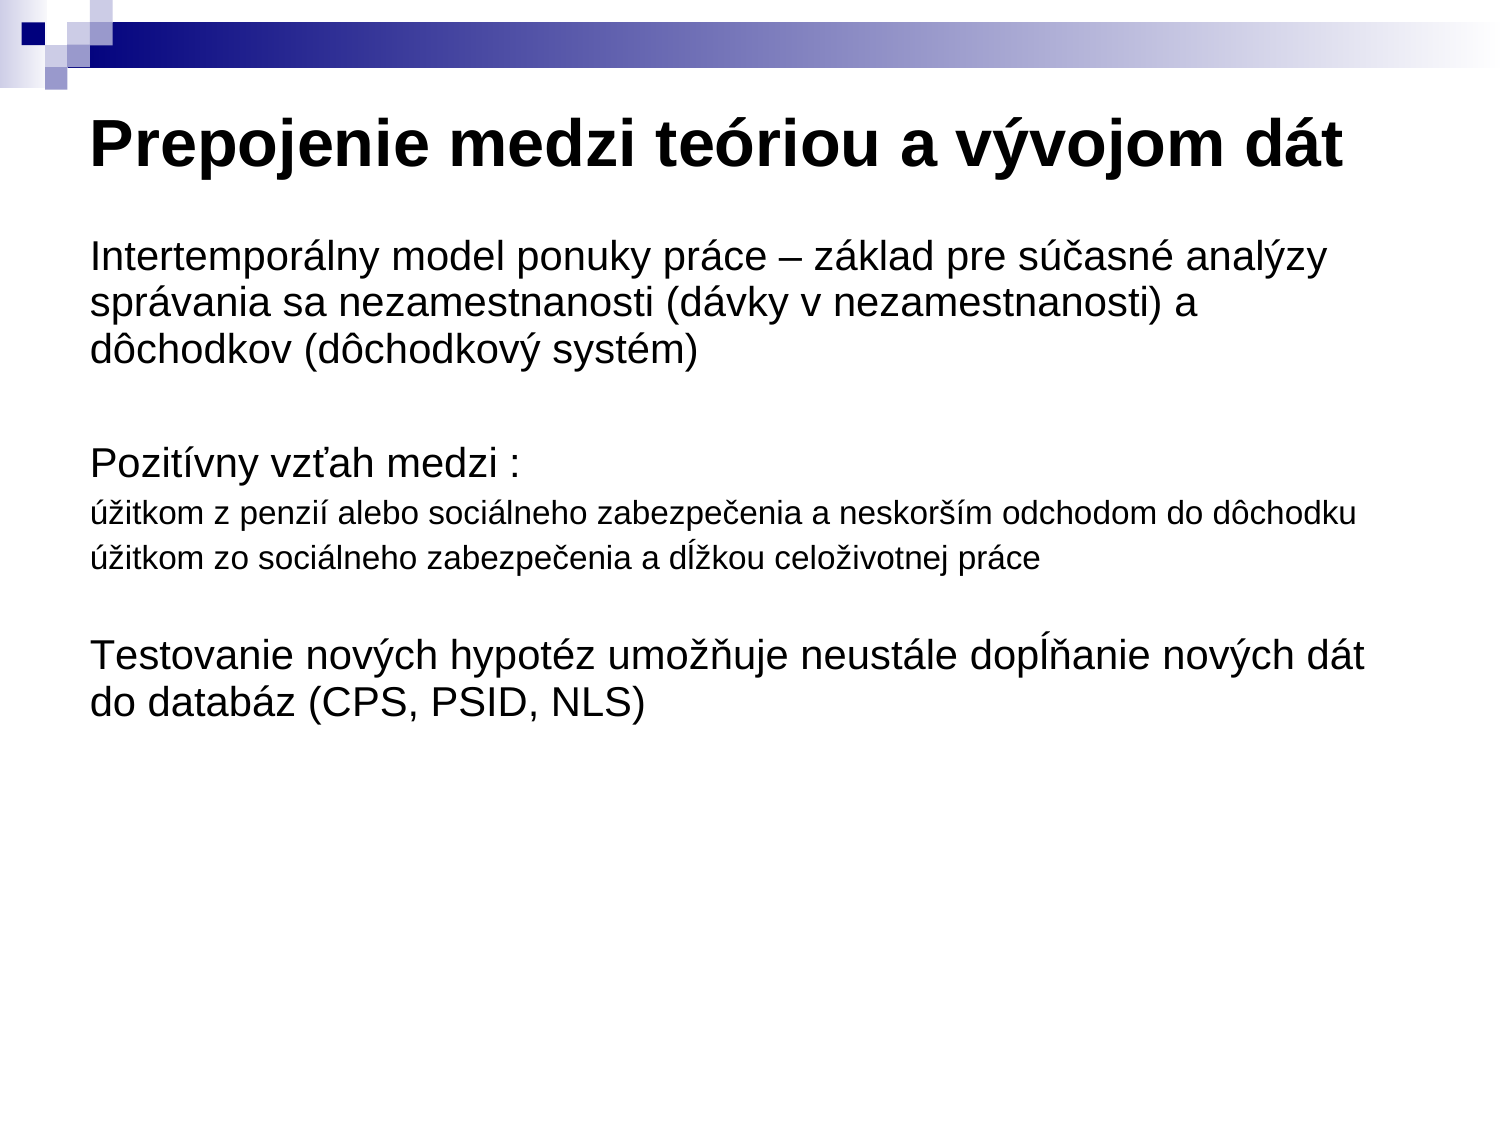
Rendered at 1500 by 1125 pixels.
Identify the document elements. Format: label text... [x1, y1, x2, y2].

list Intertemporálny model ponuky práce – základ pre súčasné analýzy správania sa nezamestnanosti (dávky v nezamestnanosti) a dôchodkov (dôchodkový systém) Pozitívny vzťah medzi : úžitkom z penzií alebo sociálneho zabezpečenia a neskorším odchodom do dôchodku úžitkom zo sociálneho zabezpečenia a dĺžkou celoživotnej práce Testovanie nových hypotéz umožňuje neustále dopĺňanie nových dát do databáz (CPS, PSID, NLS) [75, 224, 1426, 963]
title Prepojenie medzi teóriou a vývojom dát [75, 75, 1426, 213]
